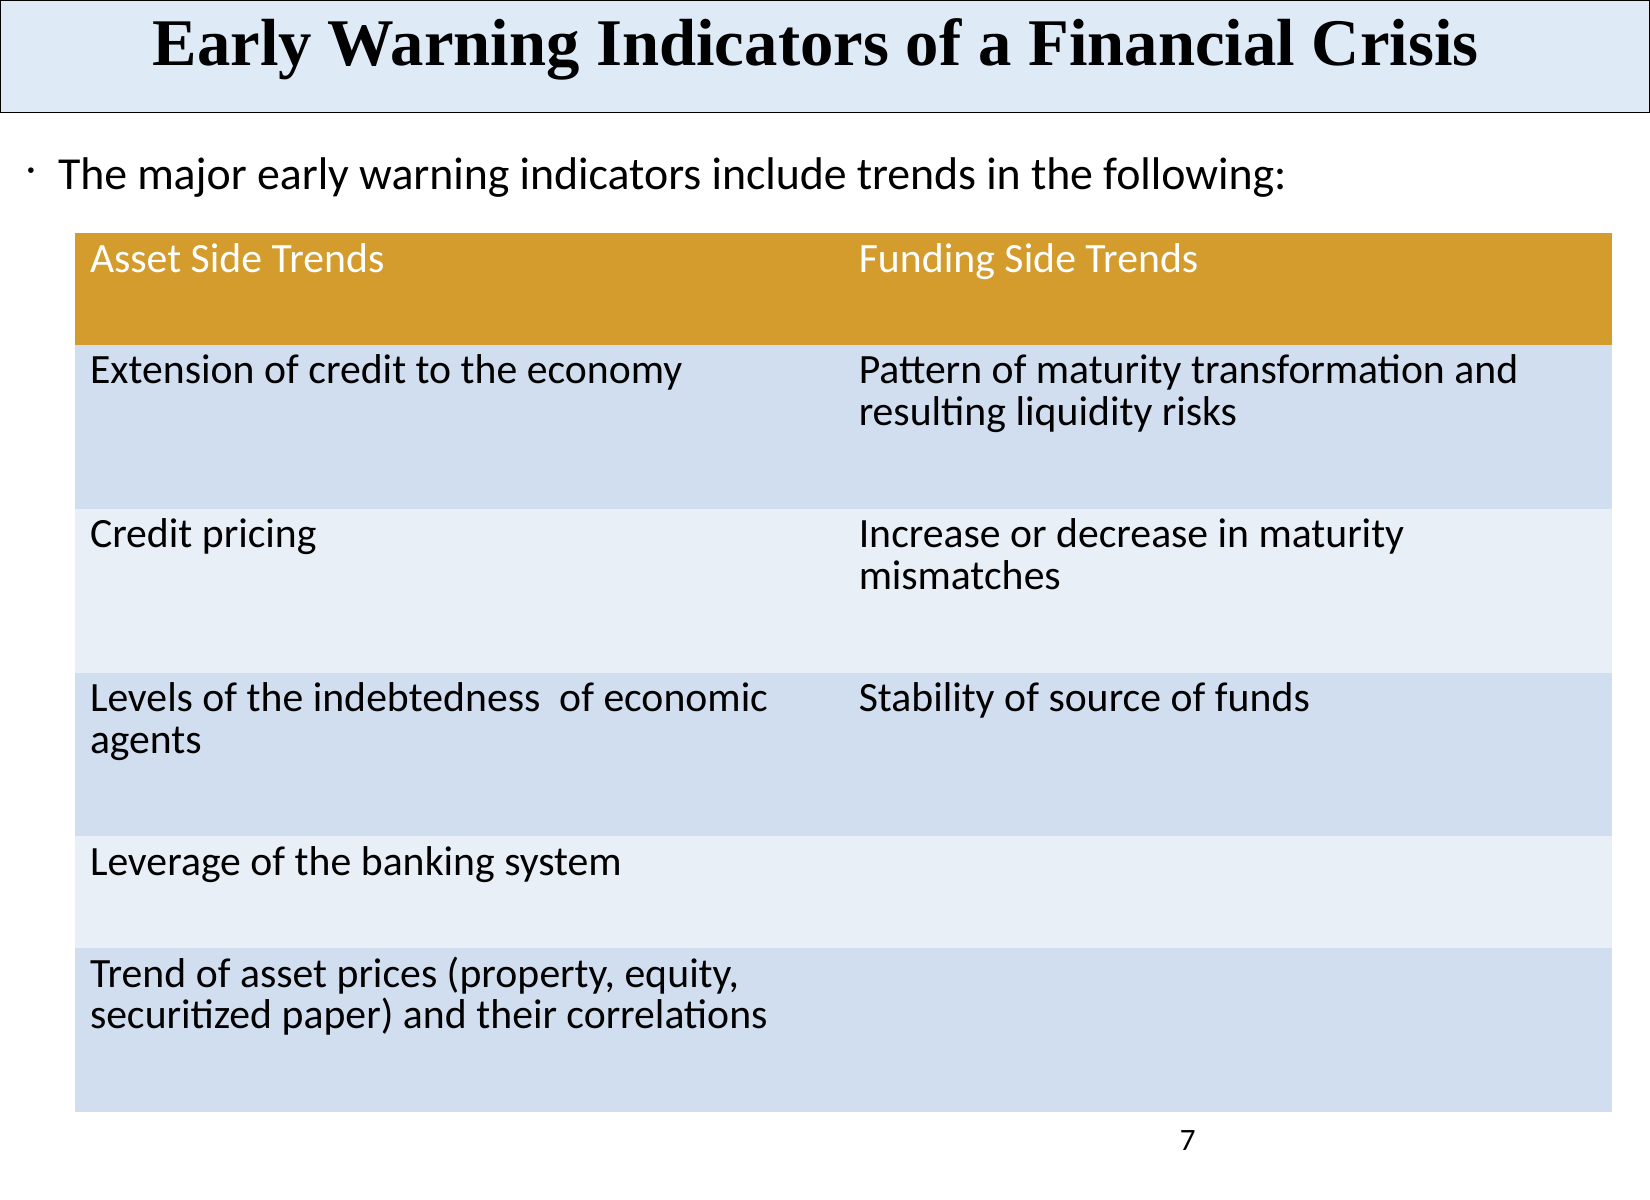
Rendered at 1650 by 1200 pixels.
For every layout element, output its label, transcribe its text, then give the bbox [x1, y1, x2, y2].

table_cell Pattern of maturity transformation and resulting liquidity risks [844, 345, 1612, 509]
table_cell Trend of asset prices (property, equity, securitized paper) and their correlations [75, 948, 844, 1112]
table_header Funding Side Trends [844, 233, 1612, 345]
table_cell Leverage of the banking system [75, 836, 844, 948]
list The major early warning indicators include trends in the following: [12, 108, 1613, 1177]
table_cell Stability of source of funds [844, 673, 1612, 836]
table_cell Levels of the indebtedness of economic agents [75, 673, 844, 836]
table_cell [844, 836, 1612, 948]
title Early Warning Indicators of a Financial Crisis [0, 0, 1650, 113]
table_cell [844, 948, 1612, 1112]
table_cell Credit pricing [75, 509, 844, 673]
slide_number <numéro> [1165, 1112, 1537, 1177]
table_cell Extension of credit to the economy [75, 345, 844, 509]
table_cell Increase or decrease in maturity mismatches [844, 509, 1612, 673]
table_header Asset Side Trends [75, 233, 844, 345]
